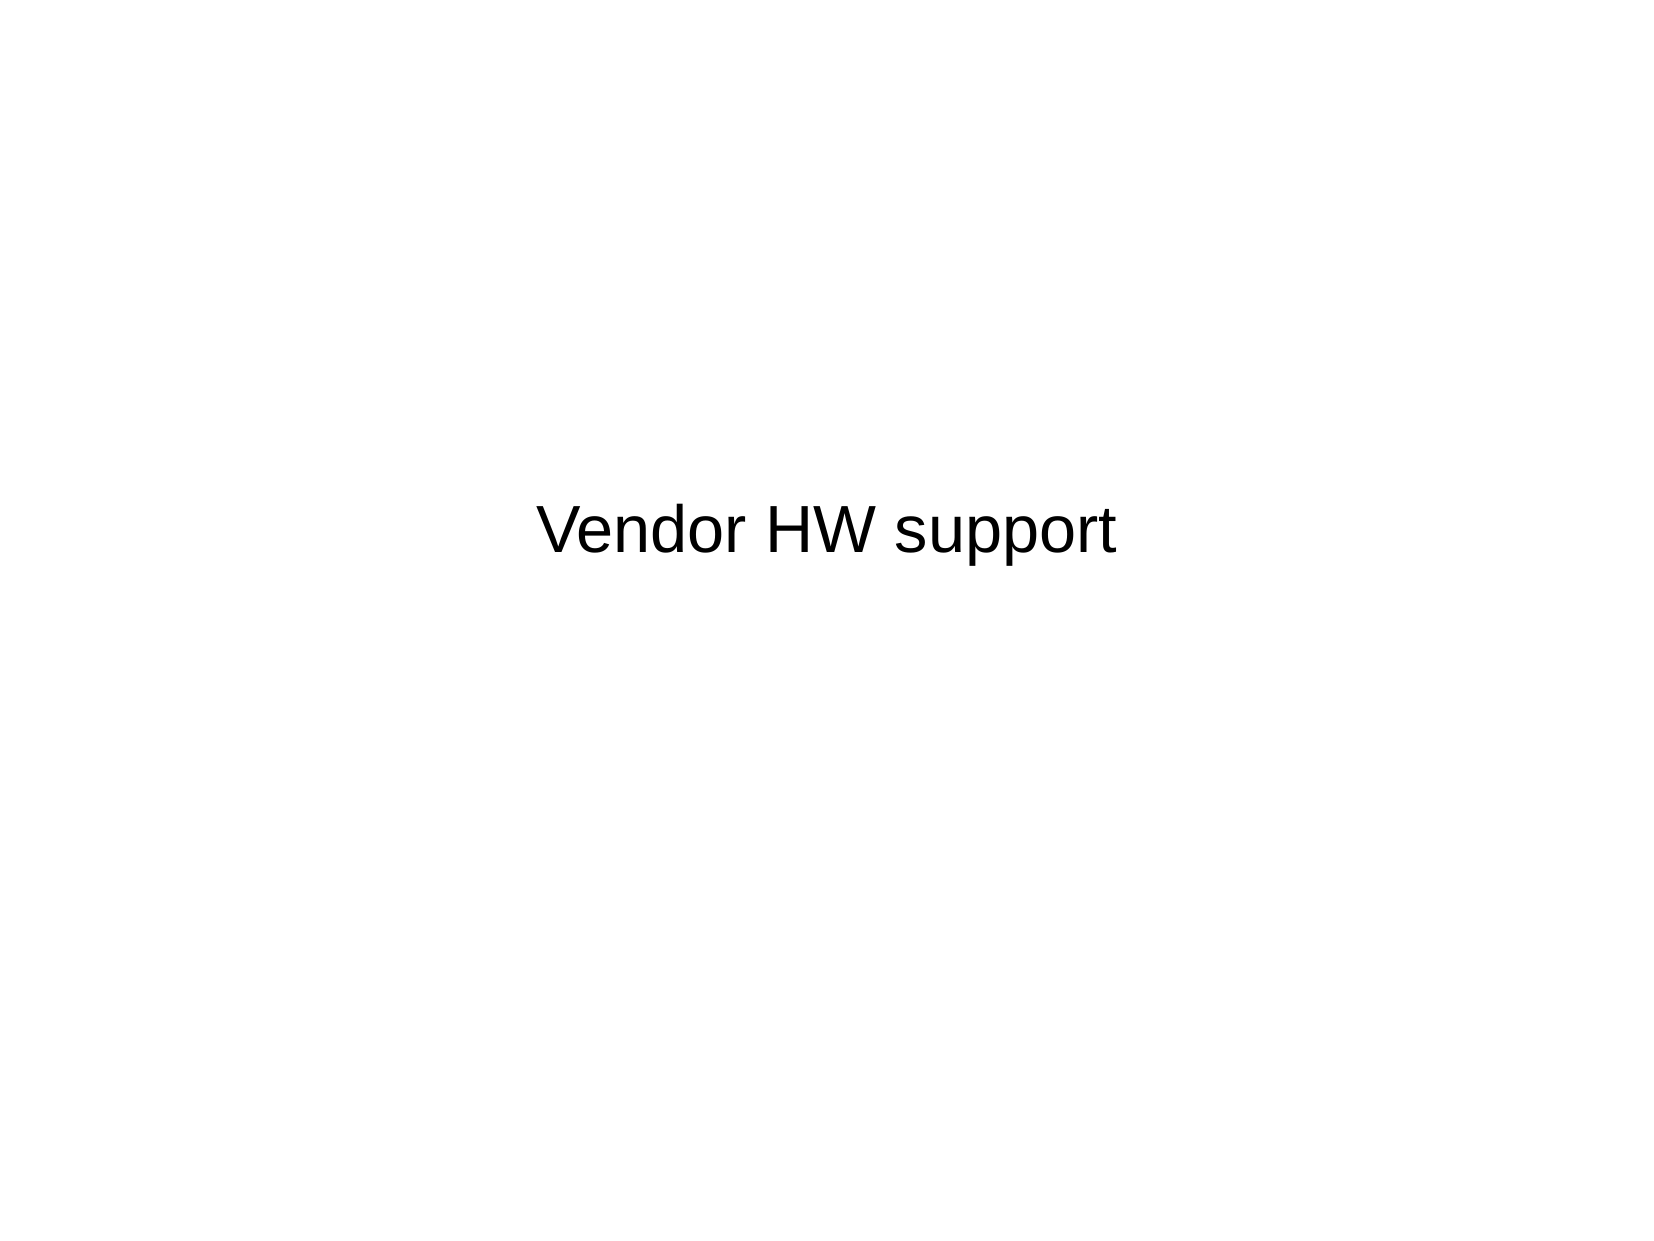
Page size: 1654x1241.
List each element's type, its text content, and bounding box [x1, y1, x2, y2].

subtitle Vendor HW support [82, 49, 1571, 1010]
